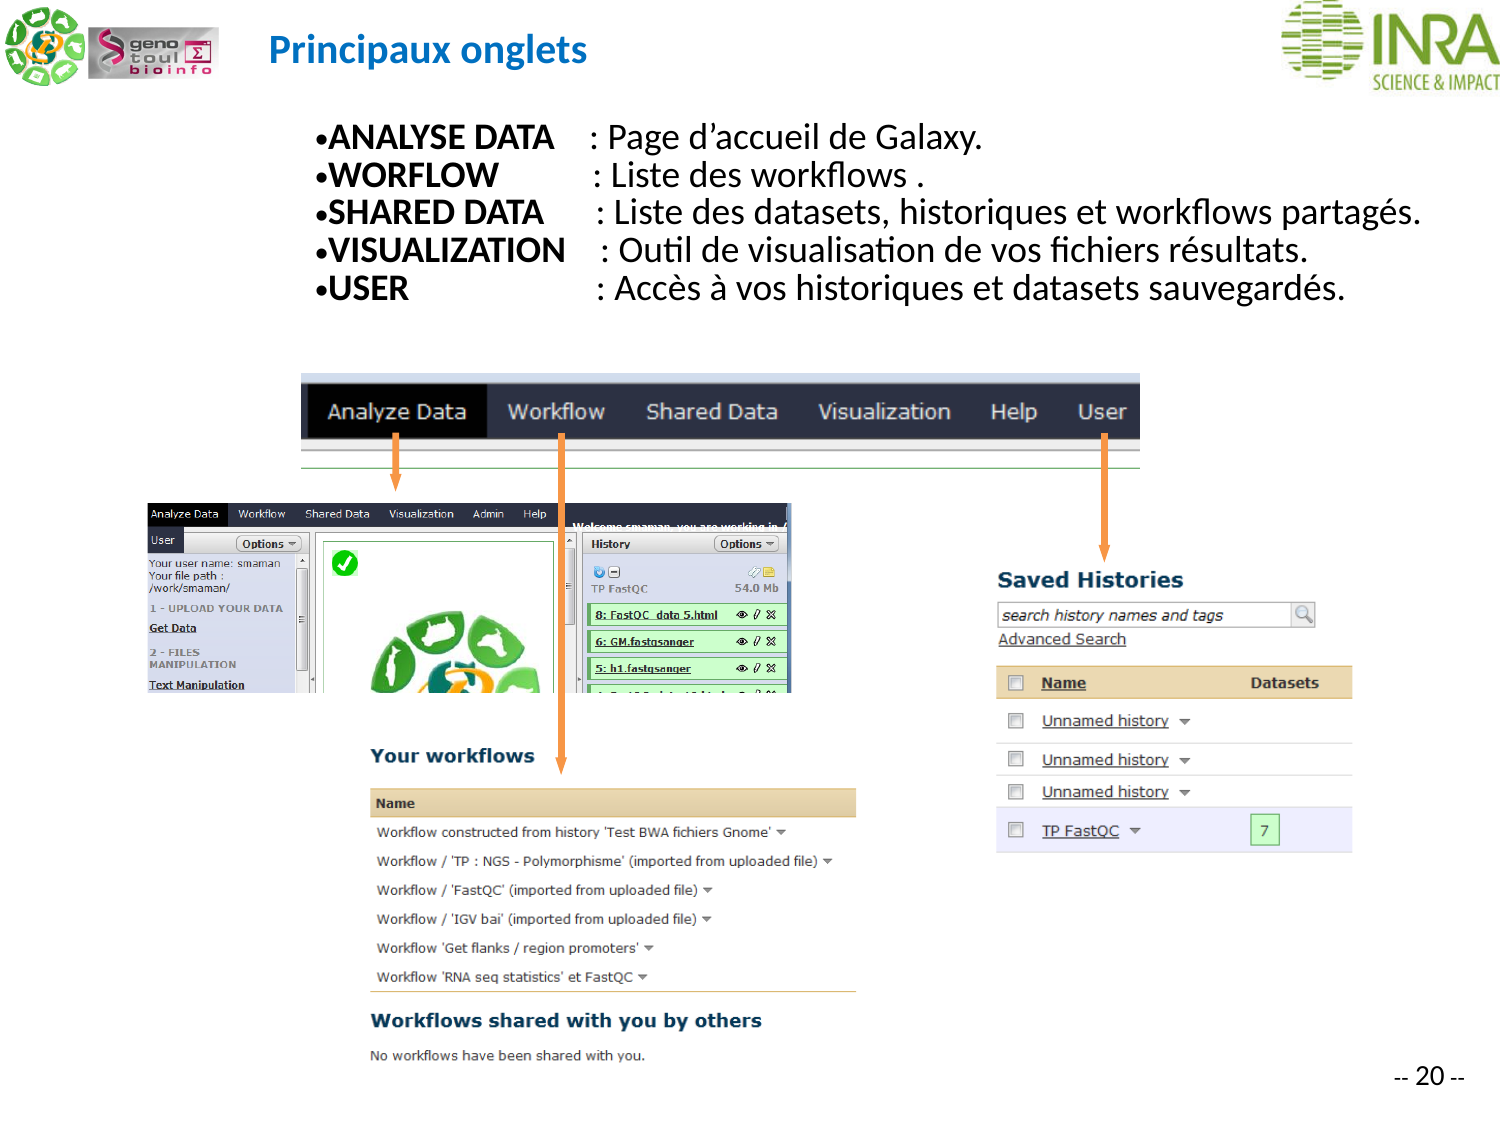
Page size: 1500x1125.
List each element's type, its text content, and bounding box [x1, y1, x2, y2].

text_box ANALYSE DATA : Page d’accueil de Galaxy. WORFLOW : Liste des workflows . SHARED DATA : Liste des datasets, historiques et workflows partagés. VISUALIZATION : Outil de visualisation de vos fichiers résultats. USER : Accès à vos historiques et datasets sauvegardés. [0, 113, 1471, 358]
picture [88, 27, 219, 79]
picture [147, 503, 558, 693]
text_box Principaux onglets [253, 24, 1270, 91]
picture [301, 373, 1140, 469]
picture [5, 7, 85, 86]
picture [986, 562, 1353, 858]
picture [360, 739, 857, 1079]
picture [565, 503, 792, 693]
picture [1281, 0, 1500, 110]
